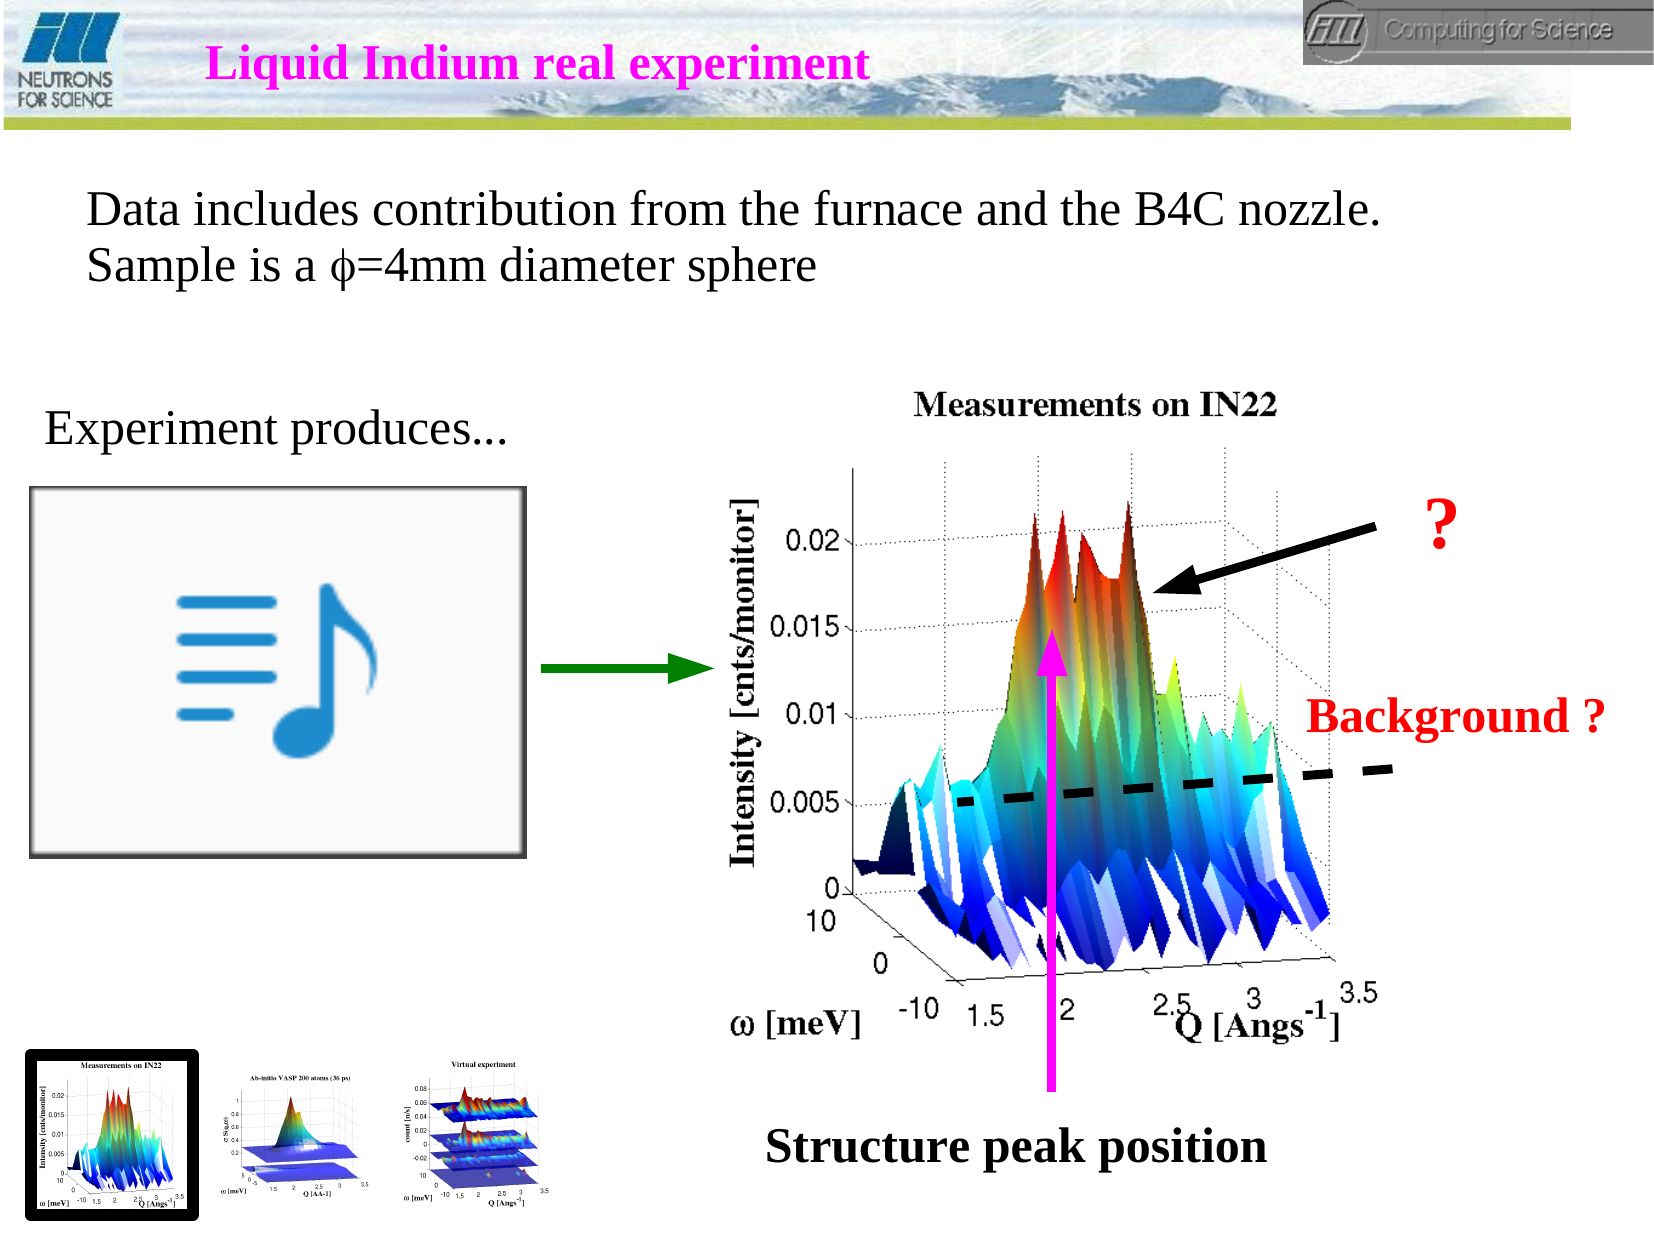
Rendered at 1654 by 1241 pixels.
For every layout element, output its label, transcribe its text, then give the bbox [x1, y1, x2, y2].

text_box Background ? [1306, 687, 1608, 744]
picture [714, 381, 1393, 1054]
text_box Liquid Indium real experiment [204, 34, 872, 90]
text_box Experiment produces... [44, 400, 509, 456]
text_box Data includes contribution from the furnace and the B4C nozzle. Sample is a f=4mm diameter sphere [86, 181, 1382, 302]
text_box ? [1423, 481, 1461, 565]
text_box [28, 484, 529, 860]
picture [3, 0, 1654, 130]
text_box Structure peak position [764, 1117, 1269, 1173]
picture [36, 1060, 187, 1210]
picture [401, 1059, 552, 1211]
picture [219, 1071, 370, 1199]
